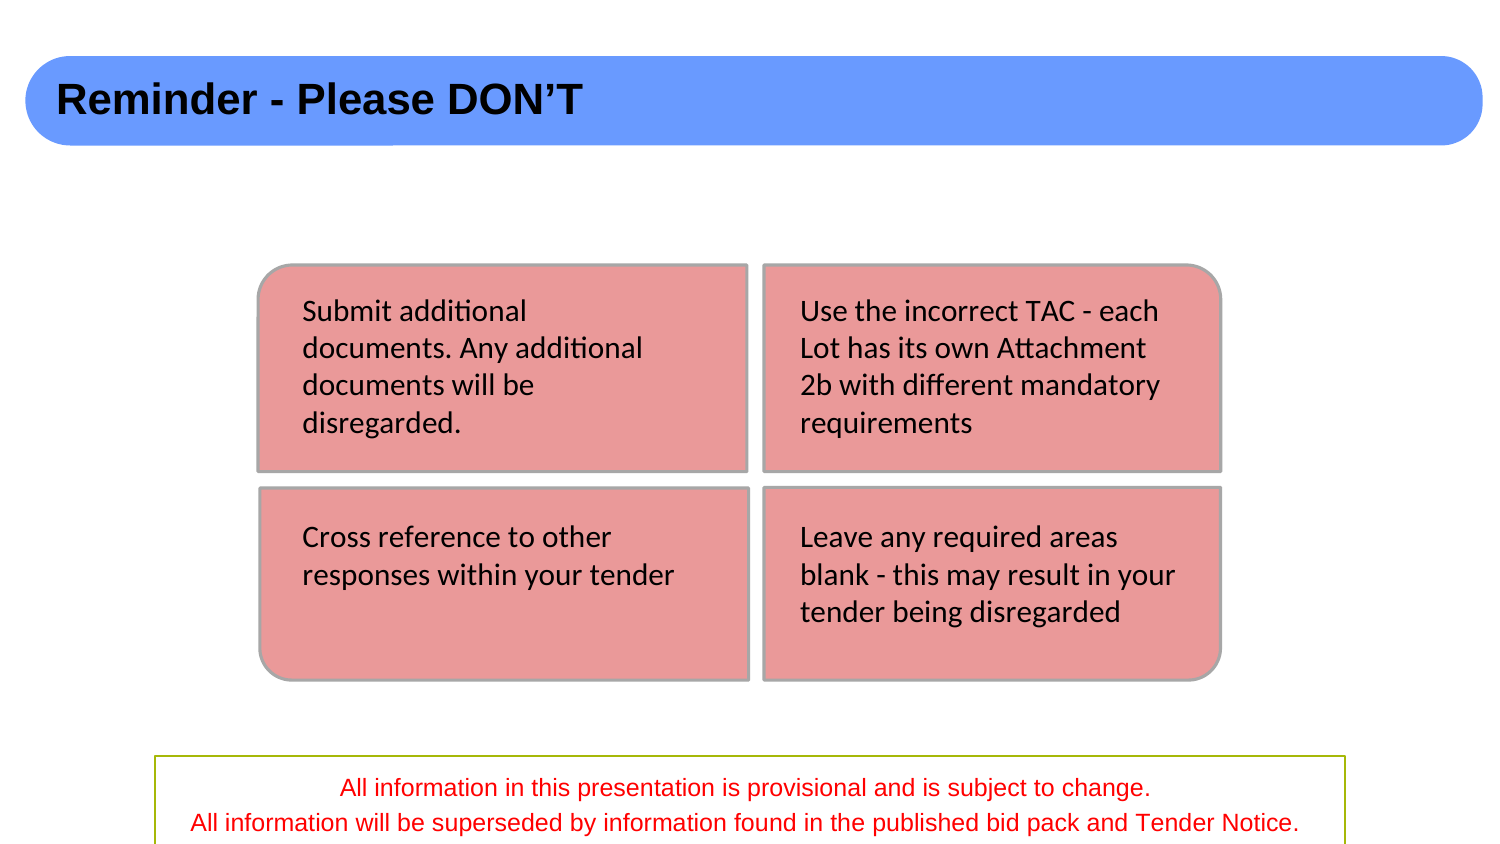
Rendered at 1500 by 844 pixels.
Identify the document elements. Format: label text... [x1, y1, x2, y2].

text_box Leave any required areas blank - this may result in your tender being disregarded [785, 501, 1196, 672]
title Reminder - Please DON’T [55, 70, 1235, 137]
text_box [258, 264, 747, 472]
text_box Use the incorrect TAC - each Lot has its own Attachment 2b with different mandatory requirements [785, 274, 1193, 446]
text_box Cross reference to other responses within your tender [287, 501, 744, 653]
text_box [764, 487, 1221, 681]
text_box [259, 487, 749, 681]
text_box [763, 264, 1221, 472]
text_box All information in this presentation is provisional and is subject to change. All information will be superseded by information found in the published bid pack and Tender Notice. [155, 755, 1346, 844]
text_box Submit additional documents. Any additional documents will be disregarded. [287, 274, 695, 399]
